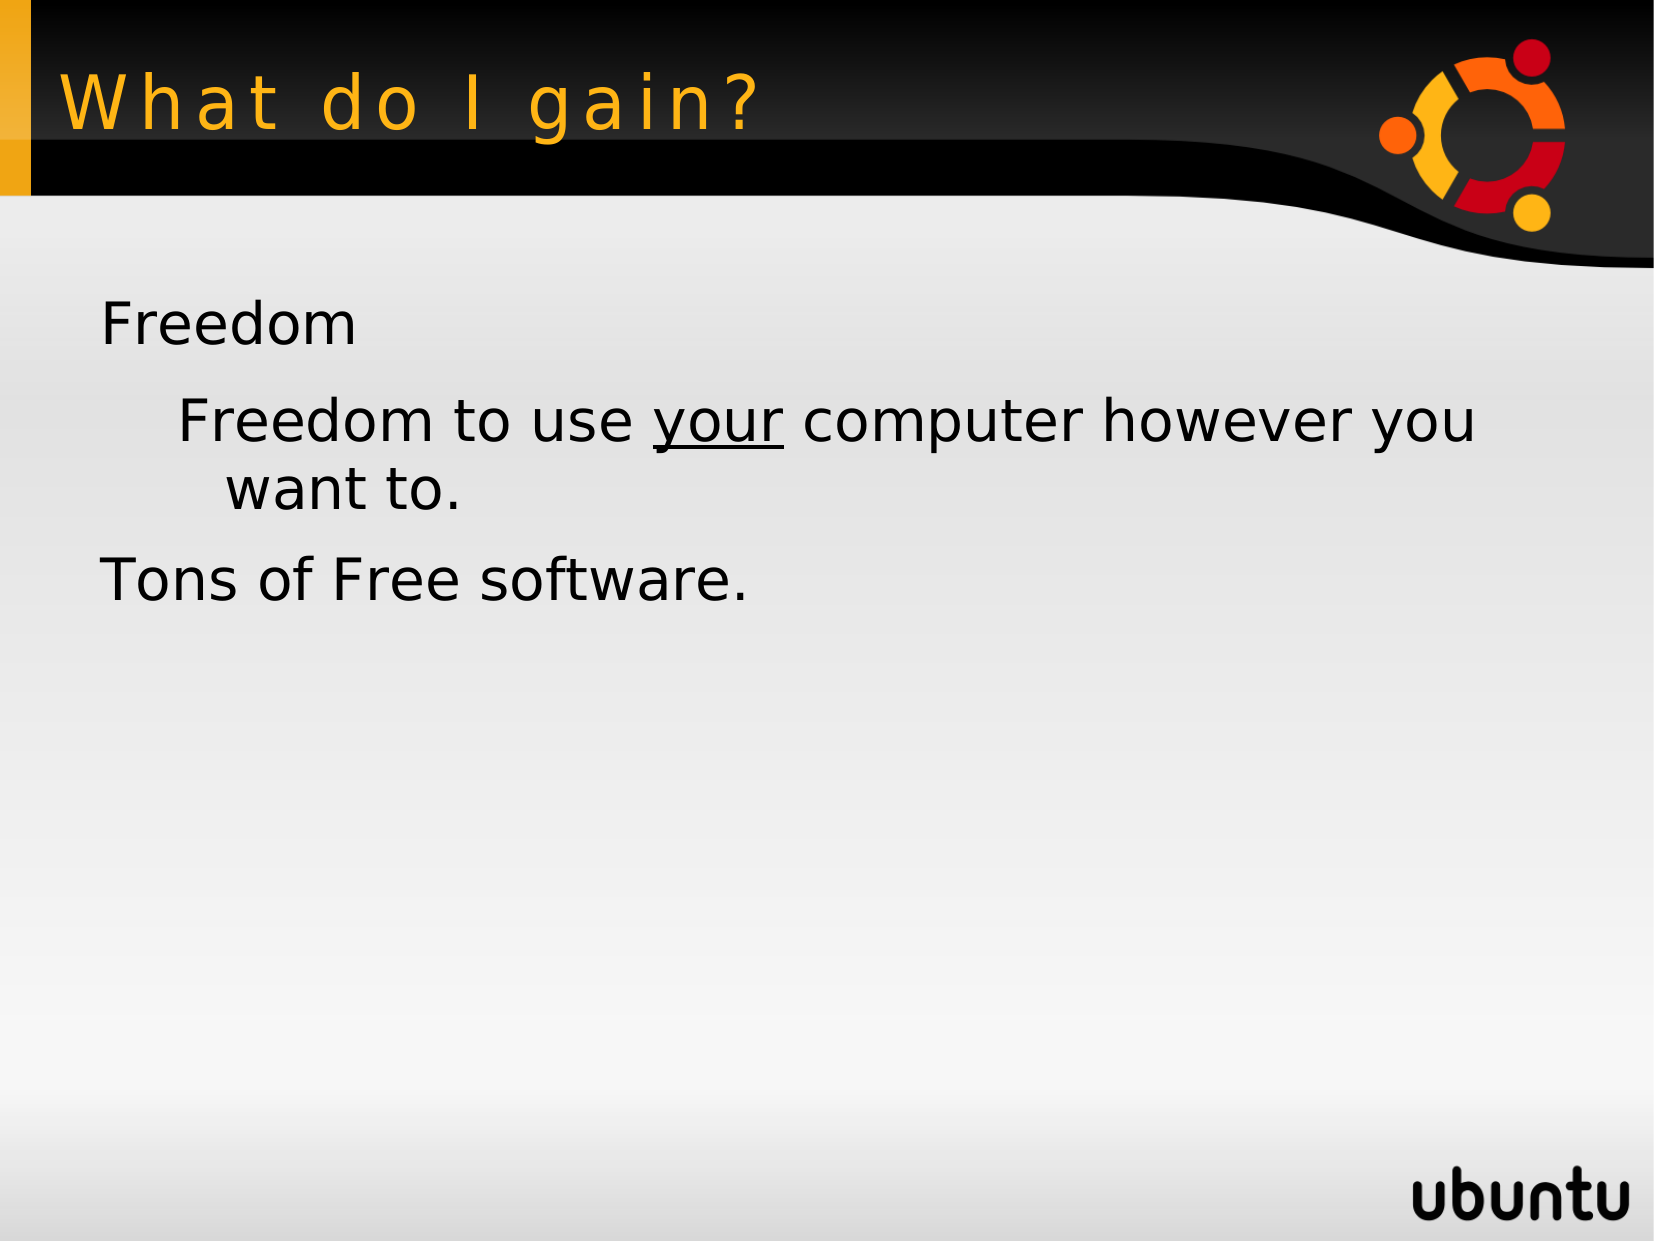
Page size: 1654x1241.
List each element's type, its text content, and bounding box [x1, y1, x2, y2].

picture [0, 0, 1654, 1241]
list Freedom Freedom to use your computer however you want to. Tons of Free software. [82, 290, 1571, 1094]
title What do I gain? [59, 36, 1270, 171]
